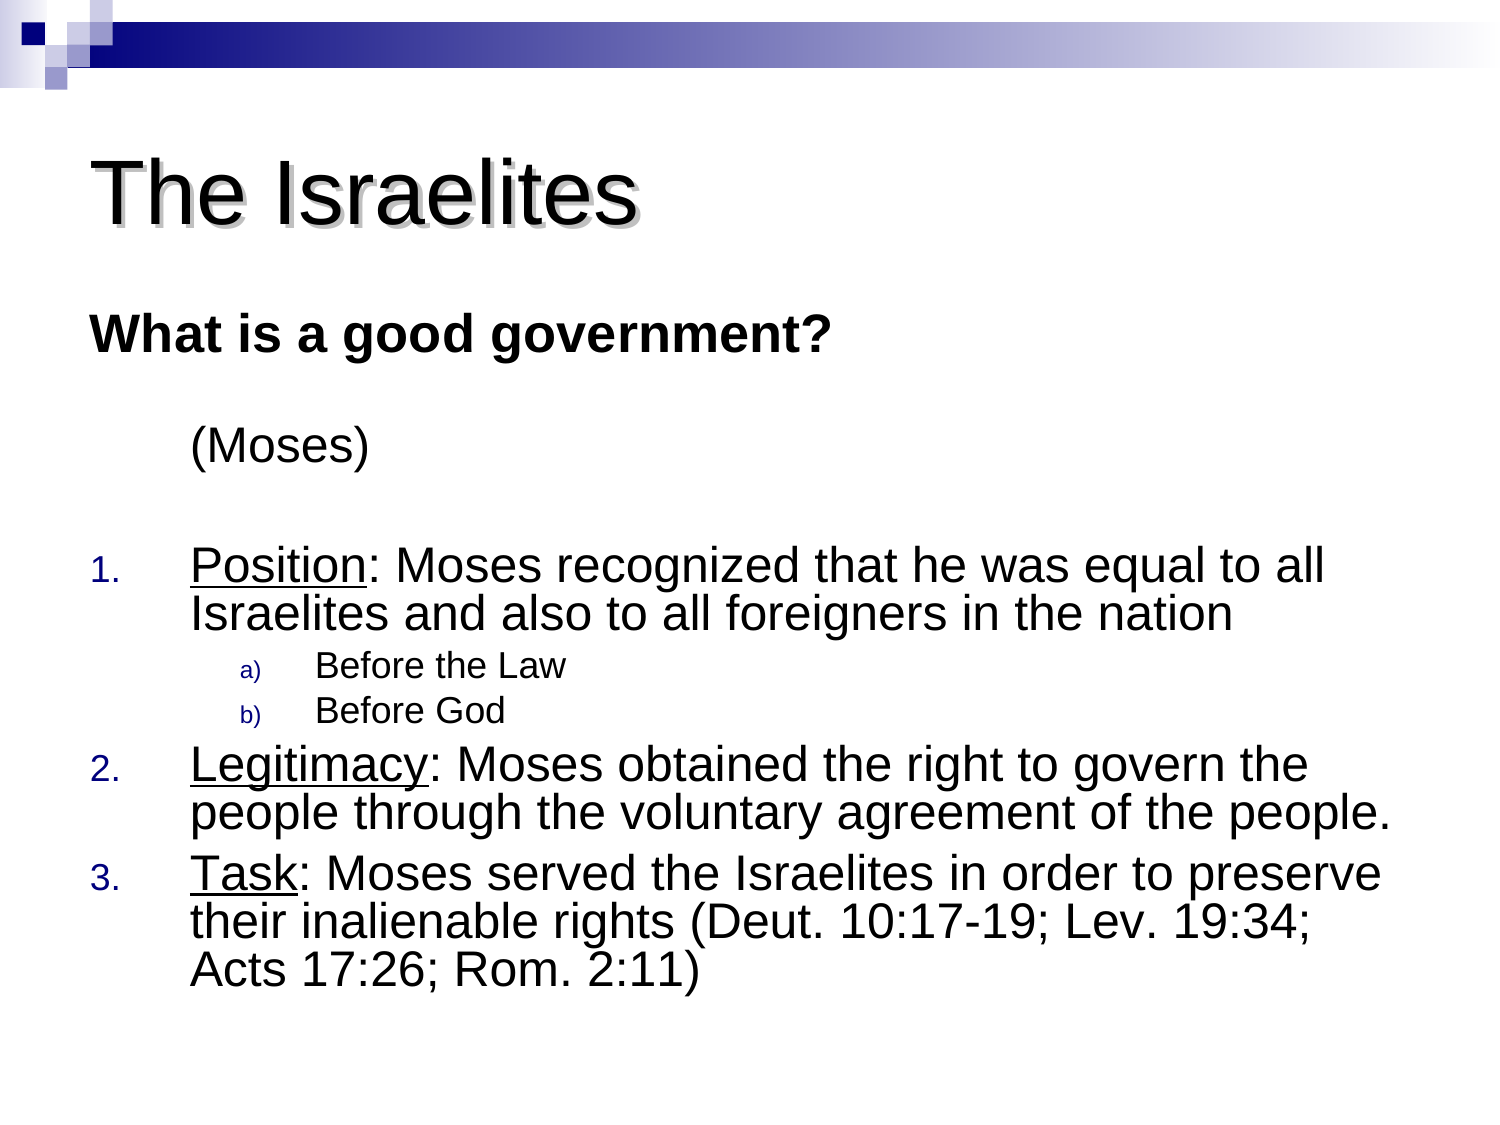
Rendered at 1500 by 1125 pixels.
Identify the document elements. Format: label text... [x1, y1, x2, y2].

title The Israelites [75, 75, 1426, 301]
list What is a good government? (Moses) Position: Moses recognized that he was equal to all Israelites and also to all foreigners in the nation Before the Law Before God Legitimacy: Moses obtained the right to govern the people through the voluntary agreement of the people. Task: Moses served the Israelites in order to preserve their inalienable rights (Deut. 10:17-19; Lev. 19:34; Acts 17:26; Rom. 2:11) [75, 303, 1426, 1047]
